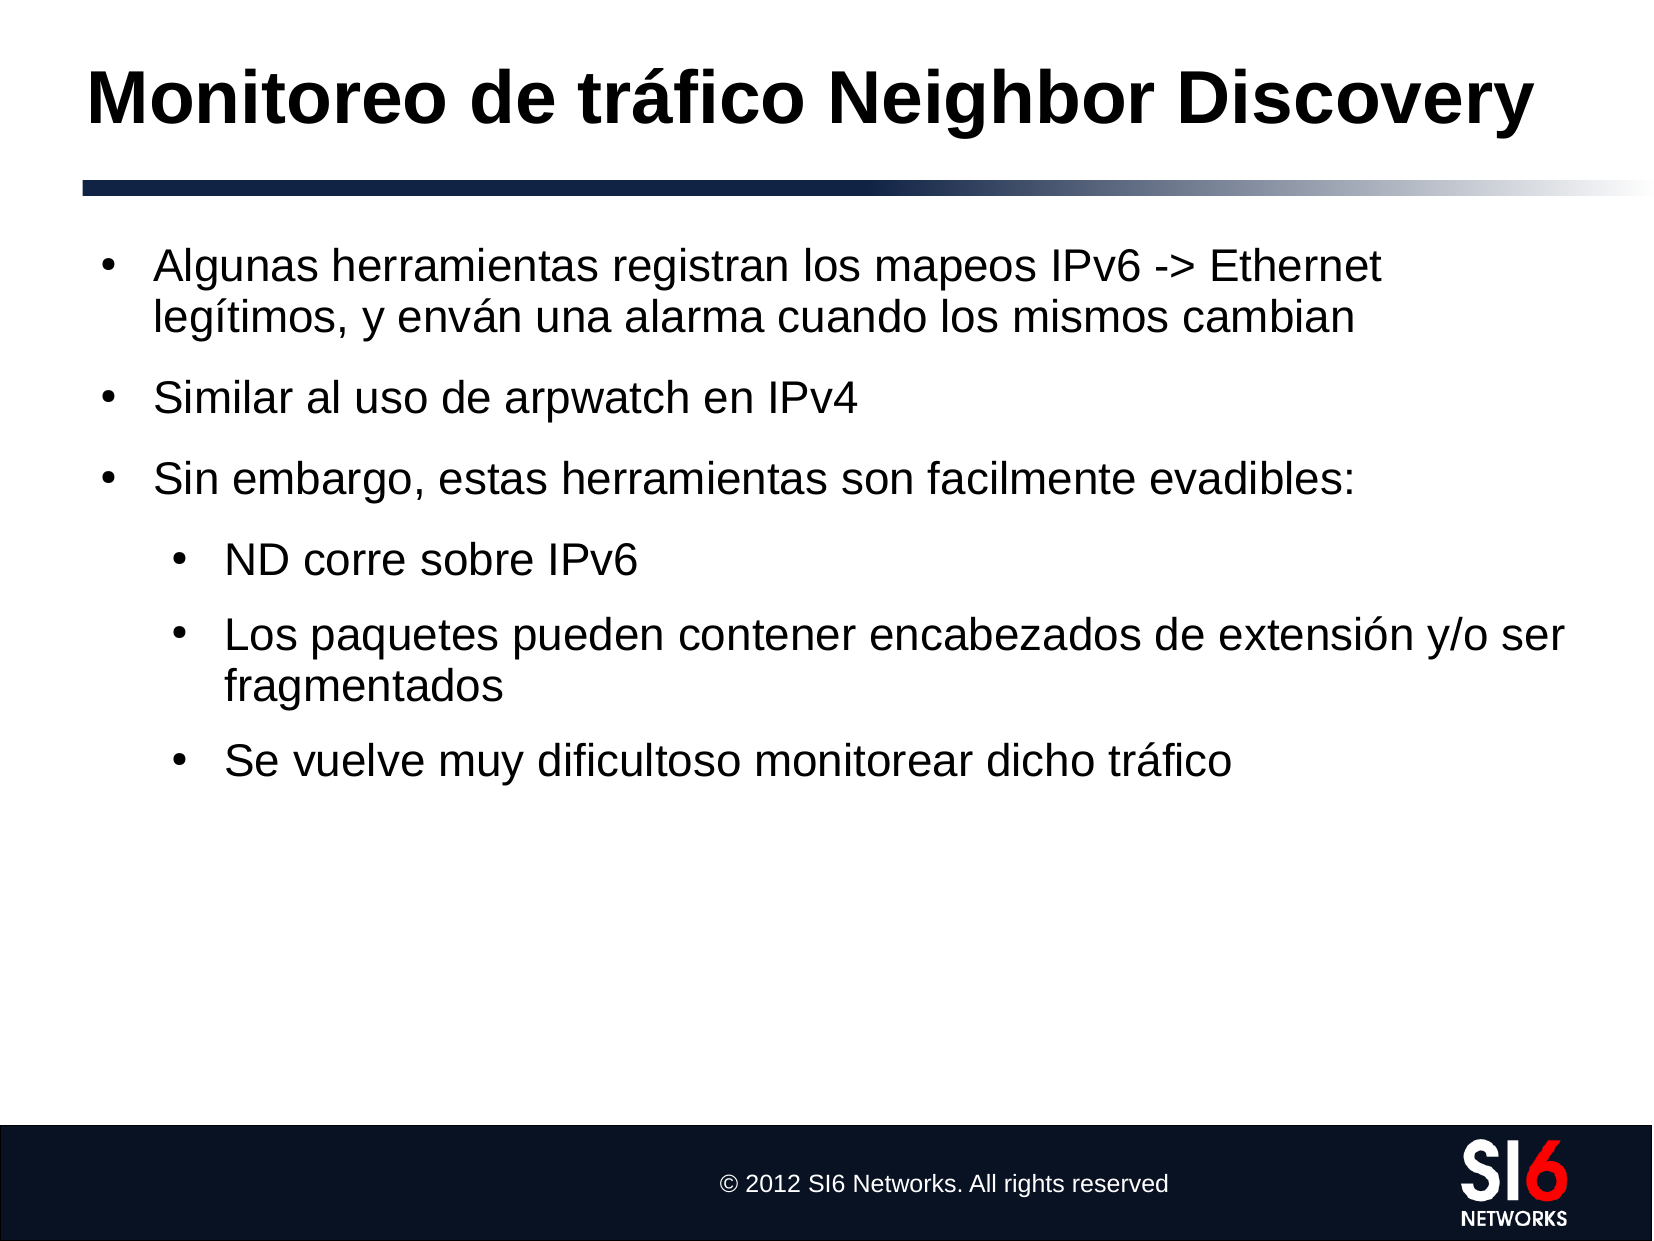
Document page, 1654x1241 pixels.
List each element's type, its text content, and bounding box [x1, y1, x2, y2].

picture [1461, 1139, 1567, 1226]
title Monitoreo de tráfico Neighbor Discovery [86, 30, 1576, 166]
list Algunas herramientas registran los mapeos IPv6 -> Ethernet legítimos, y enván una alarma cuando los mismos cambian Similar al uso de arpwatch en IPv4 Sin embargo, estas herramientas son facilmente evadibles: ND corre sobre IPv6 Los paquetes pueden contener encabezados de extensión y/o ser fragmentados Se vuelve muy dificultoso monitorear dicho tráfico [82, 240, 1571, 1059]
